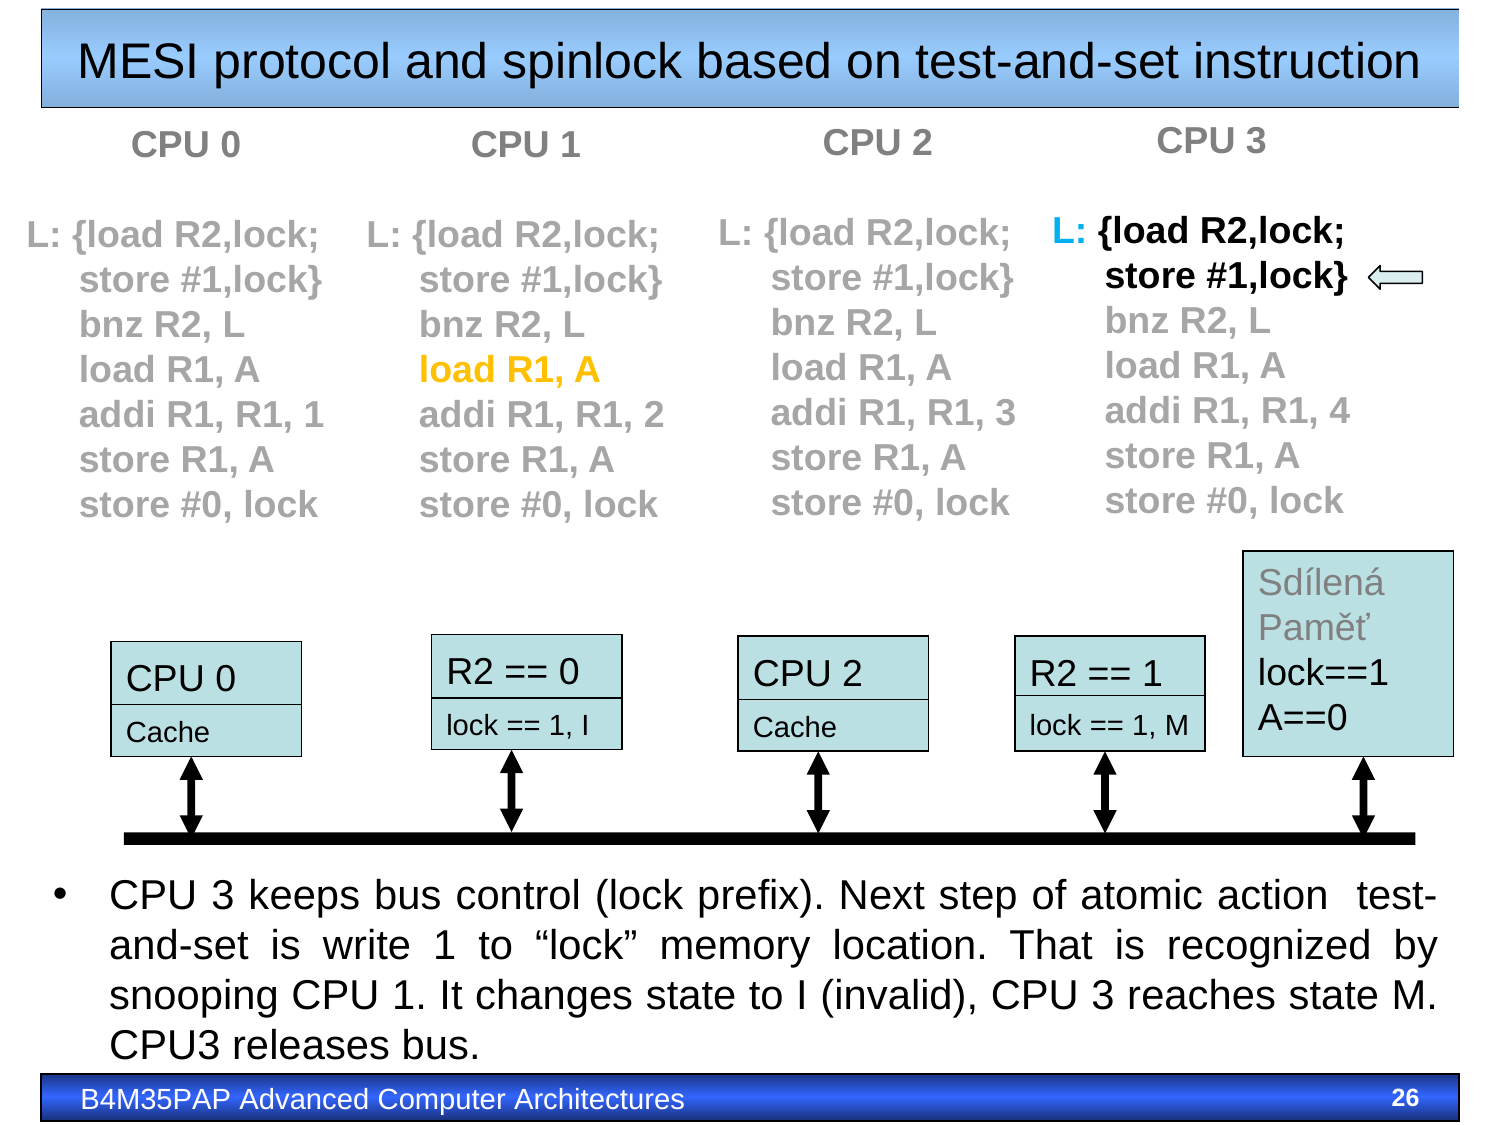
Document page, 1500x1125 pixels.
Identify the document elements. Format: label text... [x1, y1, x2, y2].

text_box Cache [738, 699, 929, 752]
text_box CPU 3 L: {load R2,lock; store #1,lock} bnz R2, L load R1, A addi R1, R1, 4 store R1, A store #0, lock [1037, 108, 1386, 529]
text_box CPU 0 [111, 641, 302, 704]
text_box CPU 2 [738, 636, 929, 699]
title MESI protocol and spinlock based on test-and-set instruction [41, 8, 1459, 108]
text_box CPU 1 L: {load R2,lock; store #1,lock} bnz R2, L load R1, A addi R1, R1, 2 store R1, A store #0, lock [351, 112, 701, 533]
text_box Sdílená Paměť lock==1 A==0 [1243, 550, 1454, 757]
text_box CPU 2 L: {load R2,lock; store #1,lock} bnz R2, L load R1, A addi R1, R1, 3 store R1, A store #0, lock [703, 110, 1053, 531]
text_box lock == 1, I [431, 697, 622, 750]
text_box R2 == 1 [1014, 636, 1206, 695]
text_box CPU 3 keeps bus control (lock prefix). Next step of atomic action test-and-set is write 1 to “lock” memory location. That is recognized by snooping CPU 1. It changes state to I (invalid), CPU 3 reaches state M. CPU3 releases bus. [38, 860, 1454, 1125]
text_box CPU 0 L: {load R2,lock; store #1,lock} bnz R2, L load R1, A addi R1, R1, 1 store R1, A store #0, lock [11, 112, 351, 533]
text_box Cache [111, 704, 302, 757]
text_box [1368, 265, 1423, 290]
text_box lock == 1, M [1014, 695, 1206, 752]
text_box R2 == 0 [431, 634, 622, 697]
